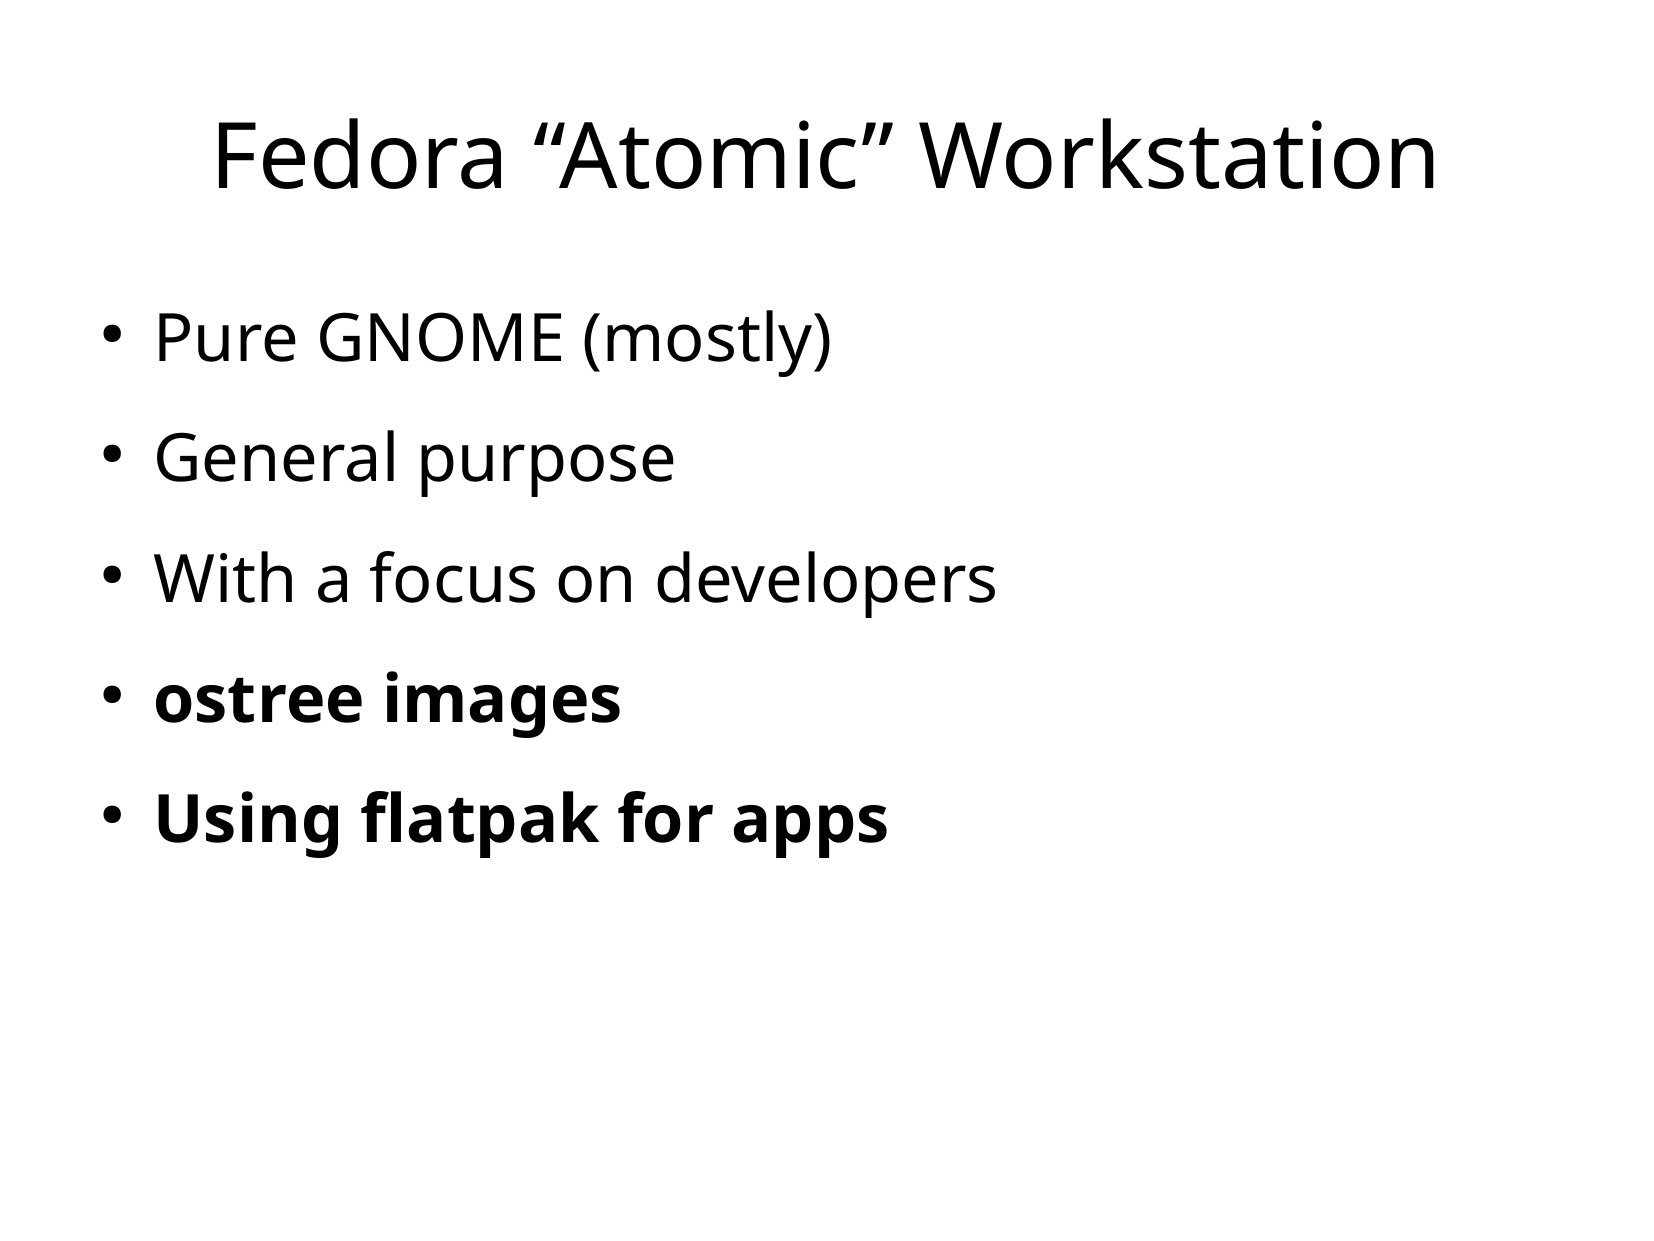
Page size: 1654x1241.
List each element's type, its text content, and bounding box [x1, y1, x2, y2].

list Pure GNOME (mostly) General purpose With a focus on developers ostree images Using flatpak for apps [82, 290, 1571, 1010]
title Fedora “Atomic” Workstation [82, 49, 1571, 257]
